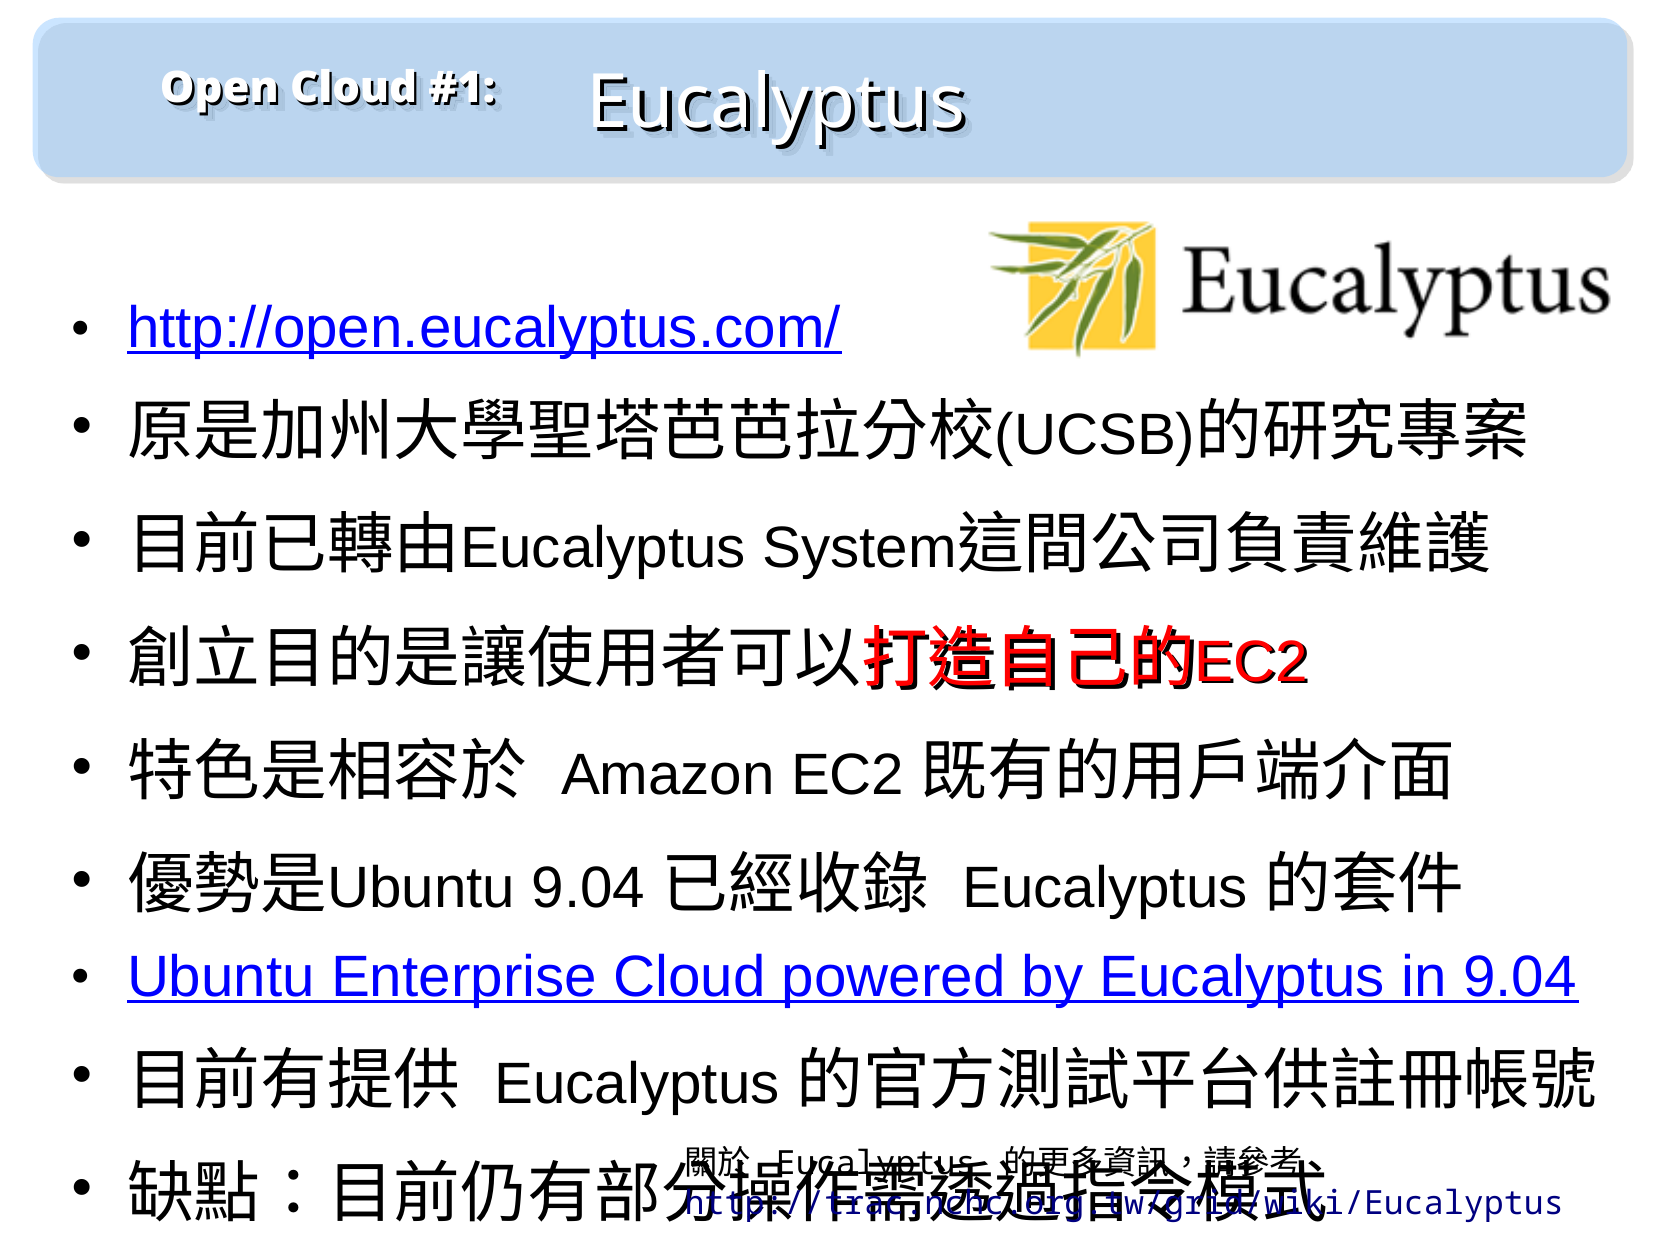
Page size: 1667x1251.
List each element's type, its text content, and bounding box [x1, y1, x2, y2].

list http://open.eucalyptus.com/ 原是加州大學聖塔芭芭拉分校(UCSB)的研究專案 目前已轉由Eucalyptus System這間公司負責維護 創立目的是讓使用者可以打造自己的EC2 特色是相容於 Amazon EC2 既有的用戶端介面 優勢是Ubuntu 9.04 已經收錄 Eucalyptus 的套件 Ubuntu Enterprise Cloud powered by Eucalyptus in 9.04 目前有提供 Eucalyptus 的官方測試平台供註冊帳號 缺點：目前仍有部分操作需透過指令模式 [70, 295, 1636, 1119]
picture [987, 220, 1613, 295]
text_box 關於 Eucalyptus 的更多資訊，請參考 http://trac.nchc.org.tw/grid/wiki/Eucalyptus [664, 1127, 1642, 1235]
text_box Open Cloud #1: Eucalyptus [32, 17, 1628, 178]
